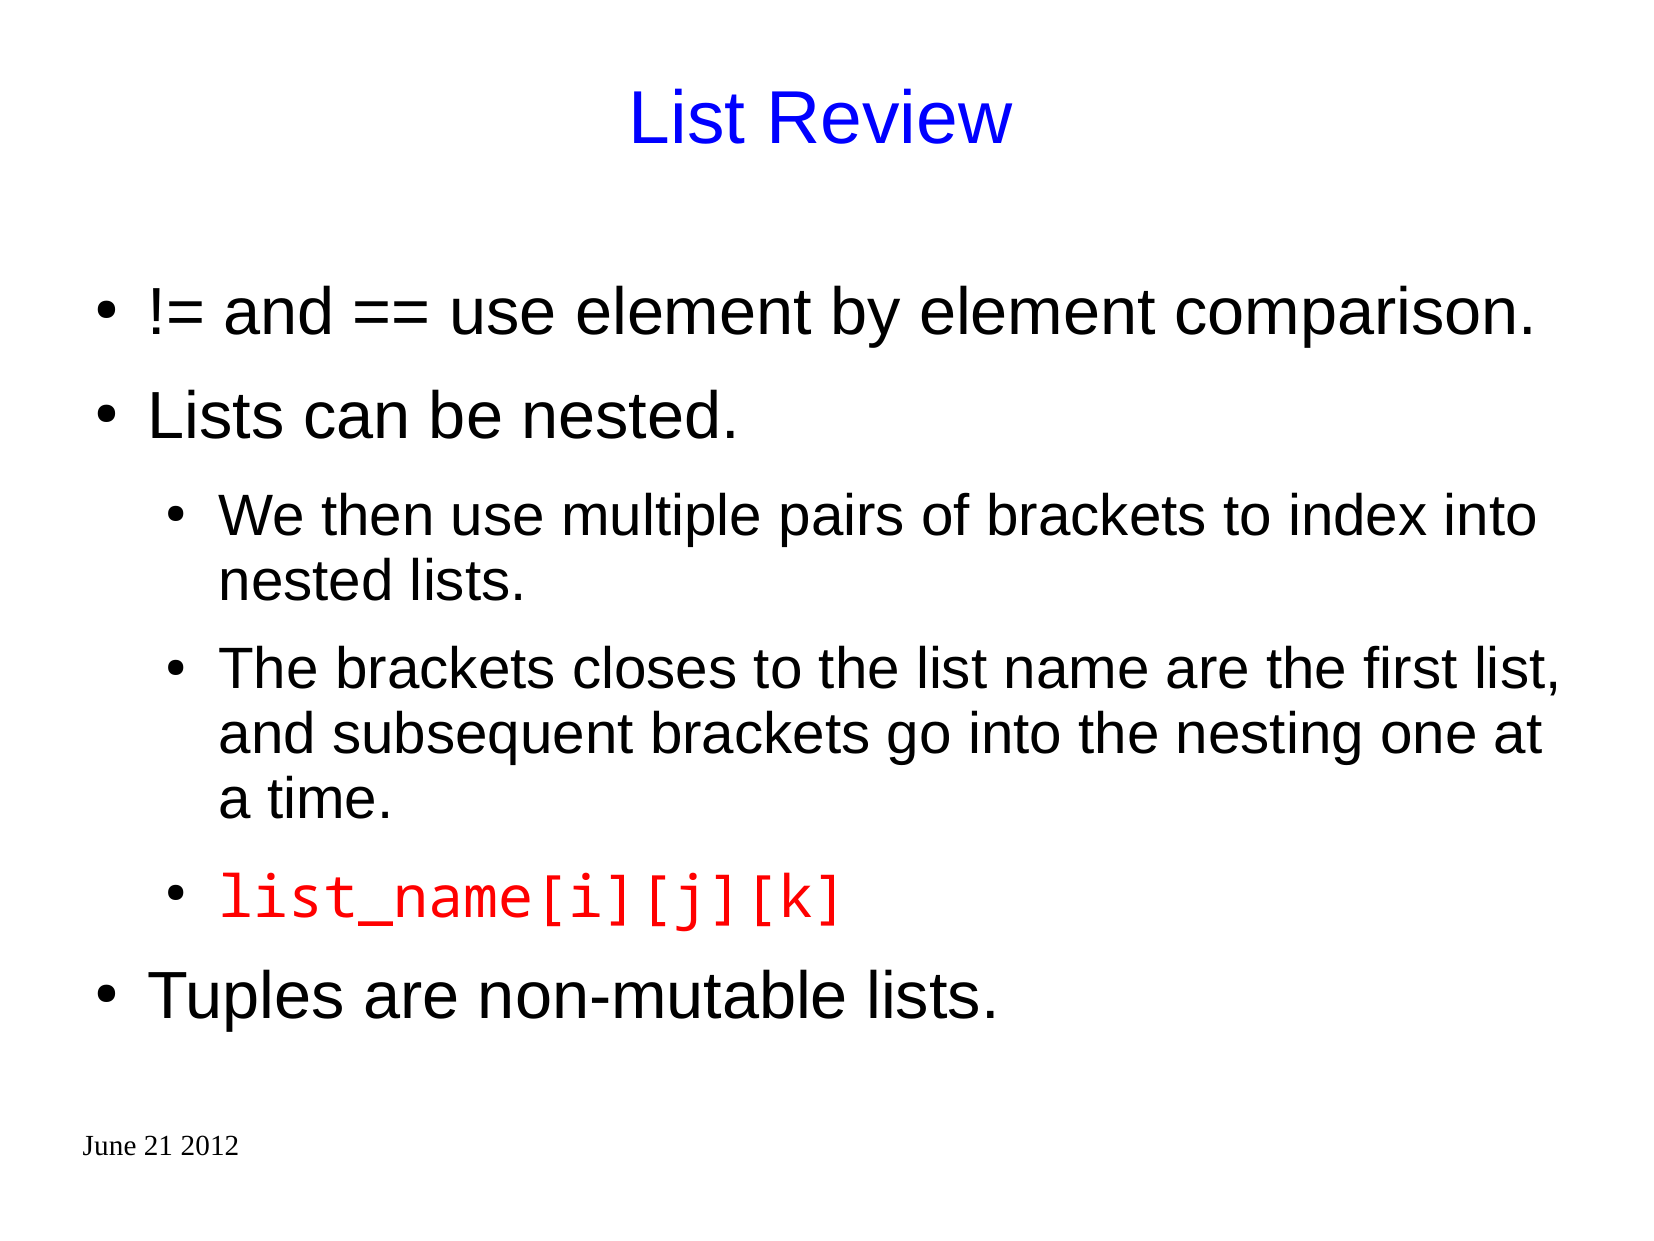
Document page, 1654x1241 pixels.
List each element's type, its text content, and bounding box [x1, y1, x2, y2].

list != and == use element by element comparison. Lists can be nested. We then use multiple pairs of brackets to index into nested lists. The brackets closes to the list name are the first list, and subsequent brackets go into the nesting one at a time. list_name[i][j][k] Tuples are non-mutable lists. [76, 274, 1565, 1093]
title List Review [76, 58, 1565, 178]
